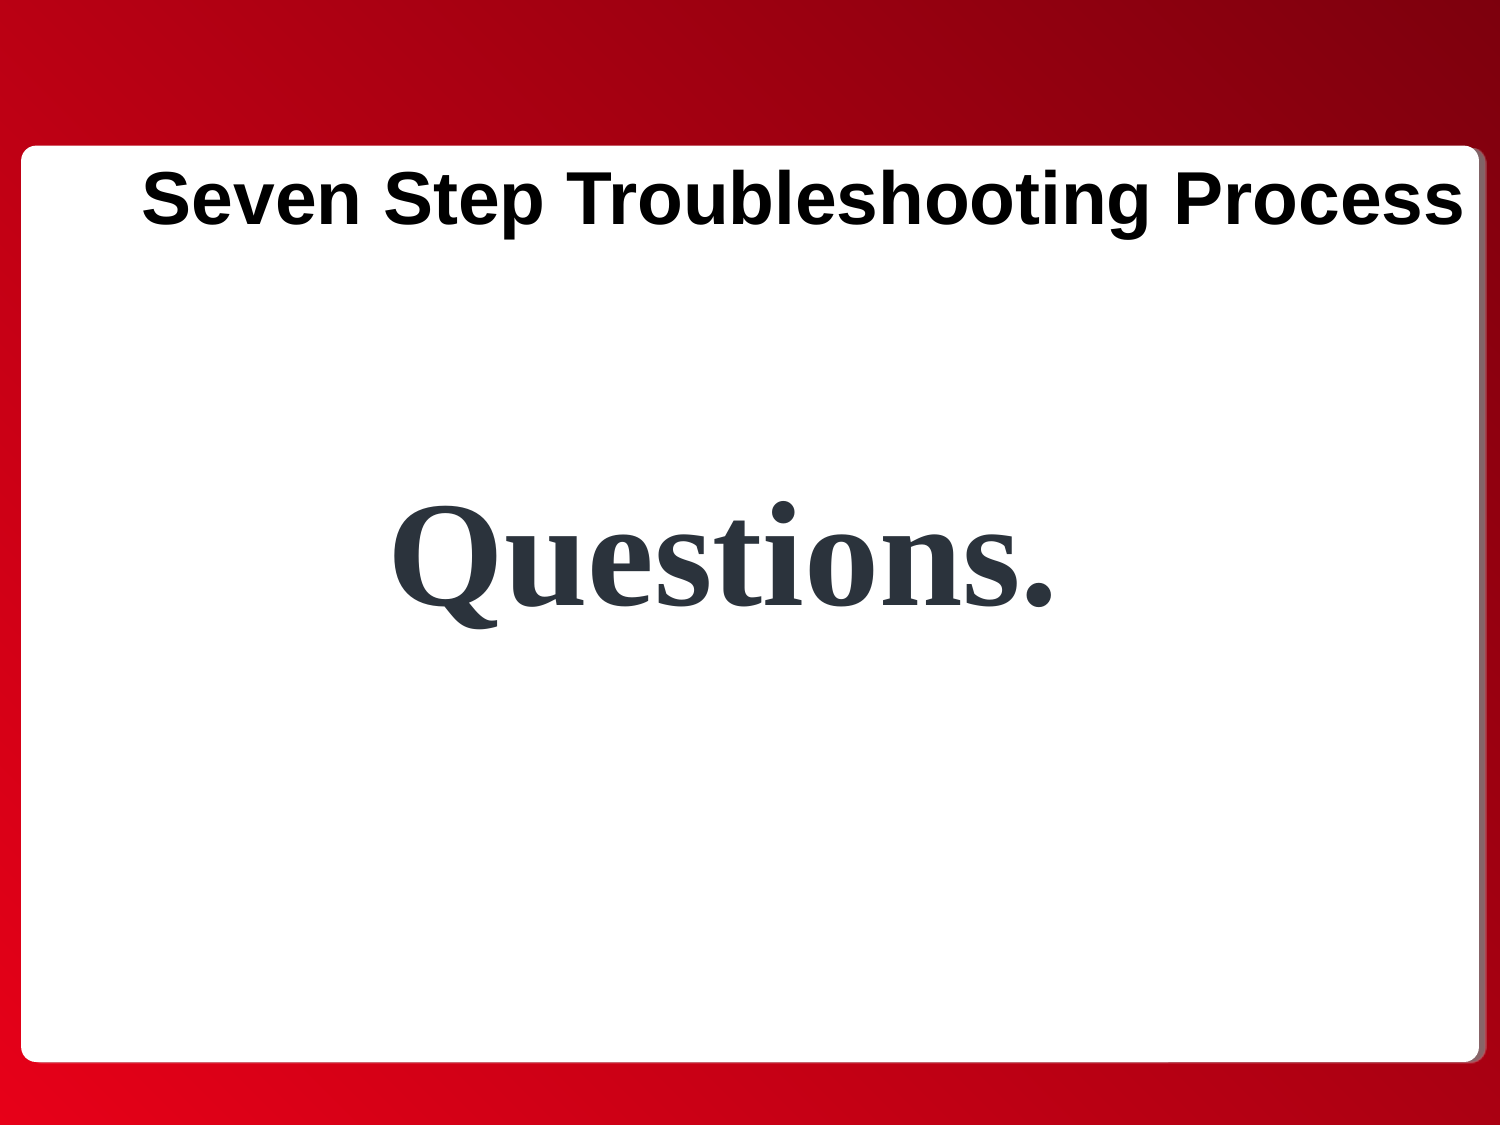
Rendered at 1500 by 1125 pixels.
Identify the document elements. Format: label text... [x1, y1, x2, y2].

list Questions. [37, 471, 1408, 638]
title Seven Step Troubleshooting Process [0, 162, 1500, 263]
